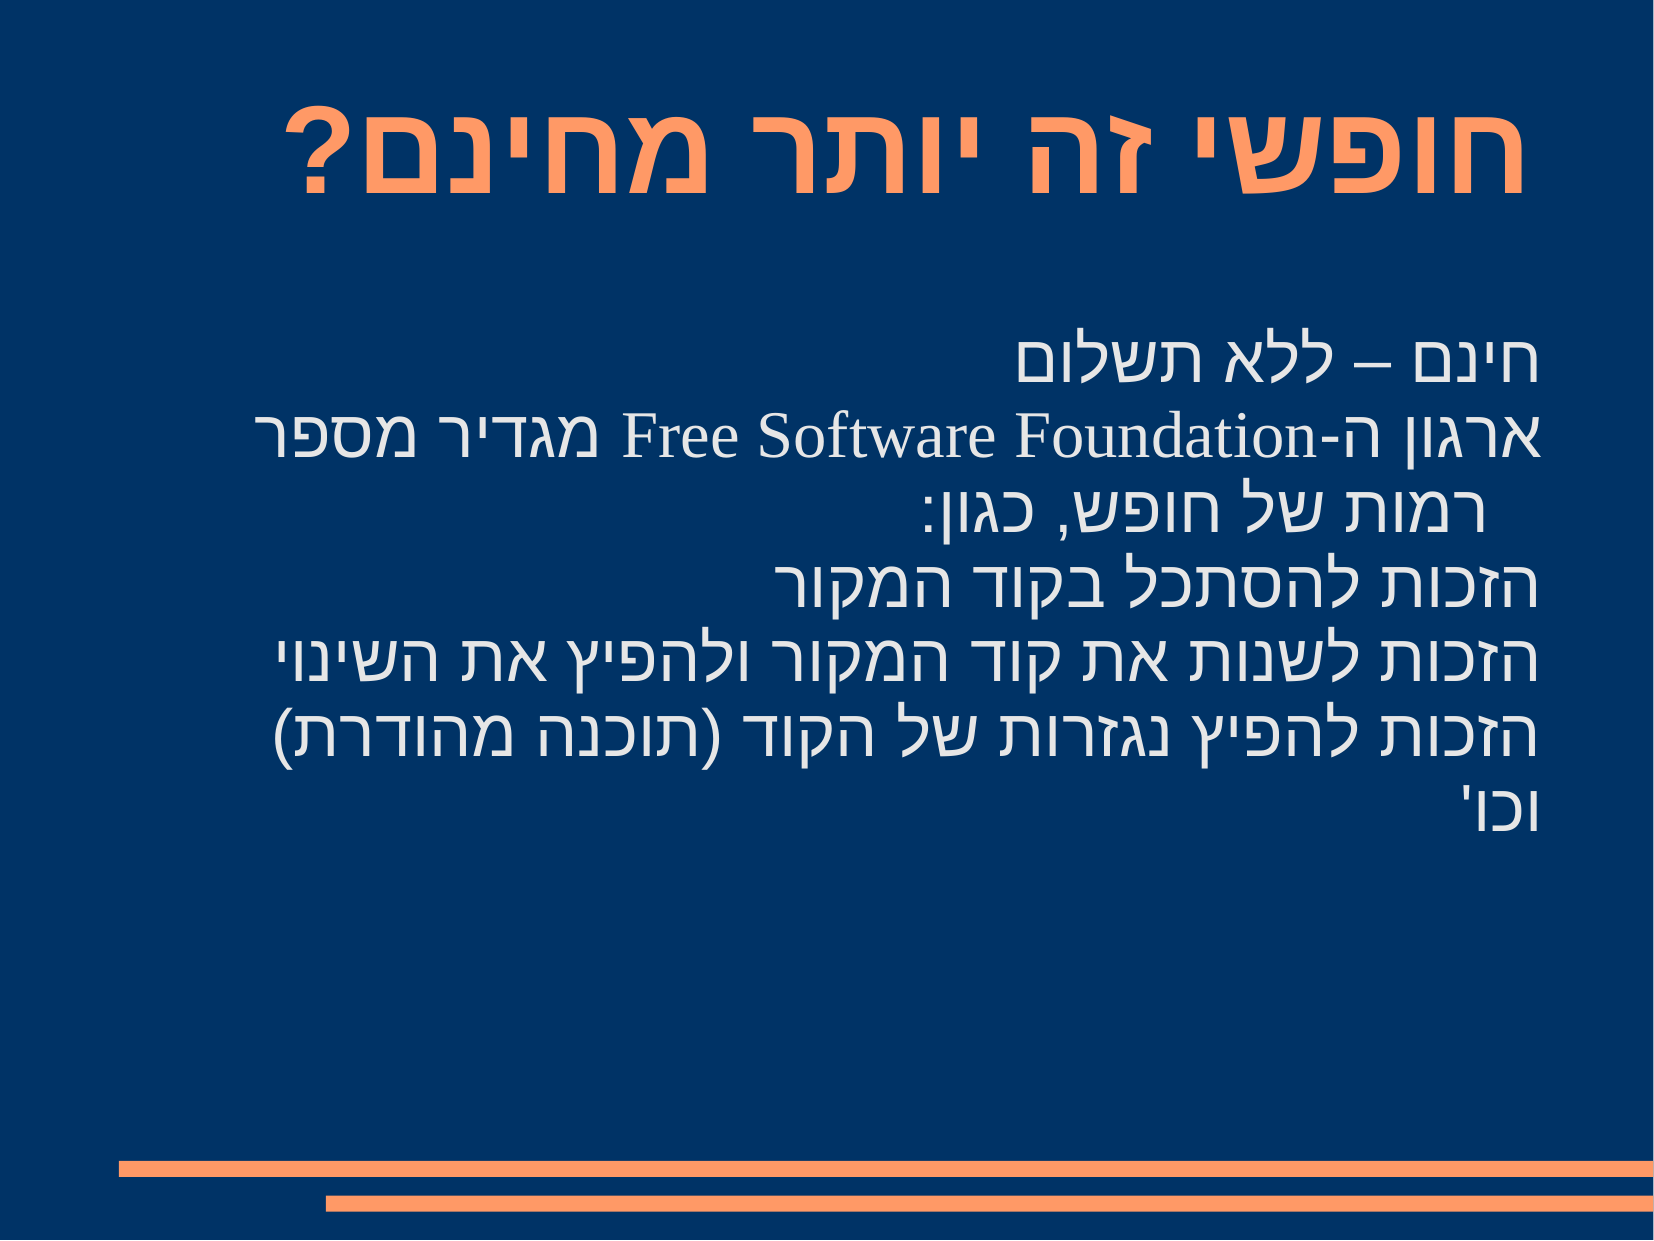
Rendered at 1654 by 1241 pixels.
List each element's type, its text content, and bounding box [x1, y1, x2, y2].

list חינם – ללא תשלום ארגון ה-Free Software Foundation מגדיר מספר רמות של חופש, כגון: הזכות להסתכל בקוד המקור הזכות לשנות את קוד המקור ולהפיץ את השינוי הזכות להפיץ נגזרות של הקוד (תוכנה מהודרת) וכו' [121, 322, 1561, 1133]
title חופשי זה יותר מחינם? [121, 46, 1534, 254]
